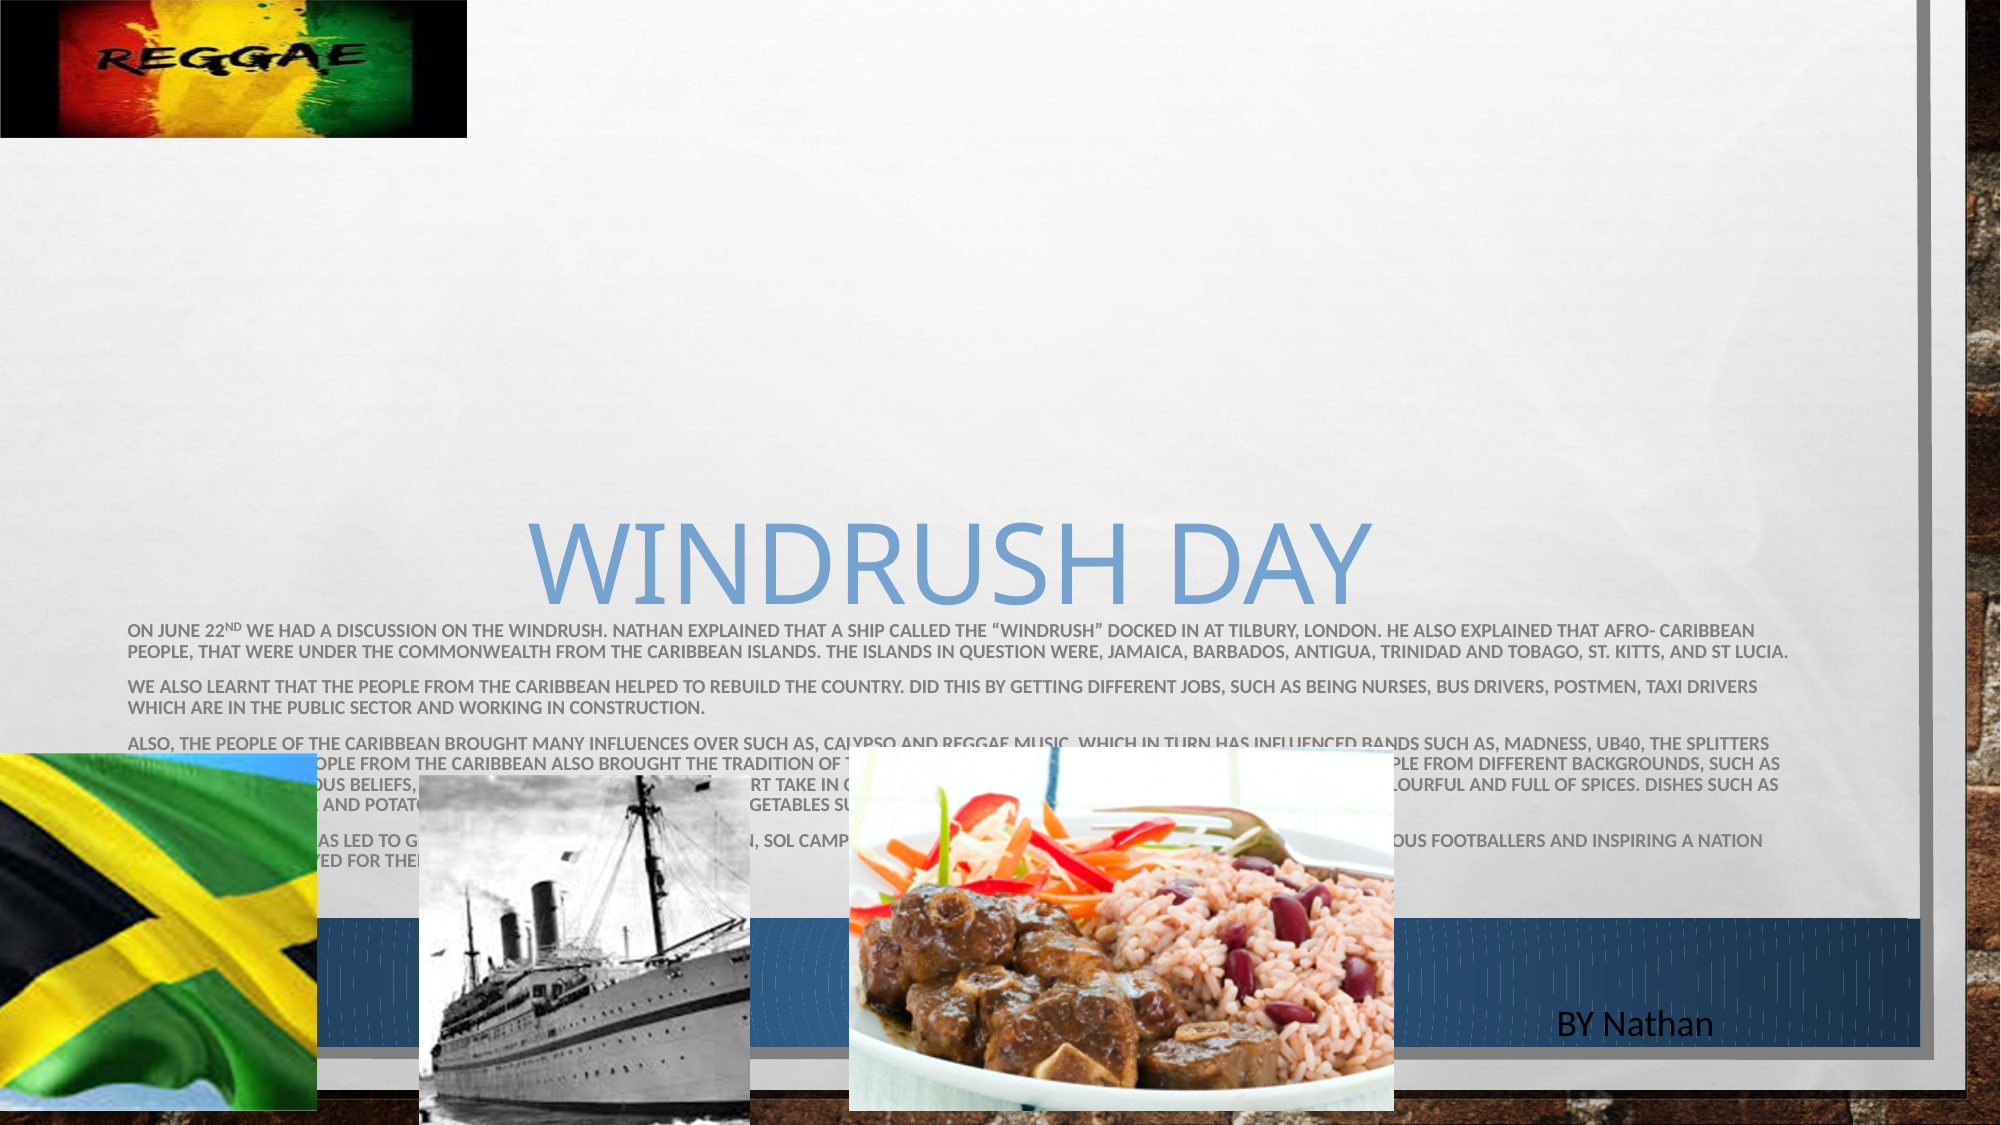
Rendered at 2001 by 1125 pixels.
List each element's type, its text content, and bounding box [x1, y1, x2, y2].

list On June 22nd we had a discussion on the Windrush. Nathan explained that a ship called the “Windrush” docked in at Tilbury, London. He also explained that Afro- Caribbean people, that were under the commonwealth from the Caribbean islands. The islands in question were, Jamaica, Barbados, Antigua, Trinidad and Tobago, St. Kitts, and St Lucia. We also learnt that the people from the Caribbean helped to rebuild the country. Did this by getting different jobs, such as being nurses, bus drivers, postmen, taxi drivers which are in the public sector and working in construction. Also, the people of the Caribbean brought many influences over such as, Calypso and Reggae music, which in turn has influenced bands such as, Madness, UB40, The Splitters and The Specials. People from the Caribbean also brought the tradition of the carnival, which started in Leicester, August 1985. People from different backgrounds, such as race, gender, religious beliefs, disability, or sexual orientation part take in celebrating. Food has been another influence which is colourful and full of spices. Dishes such as Rice and peas, Oxtail and potatoes, Ackee and Saltfish and Root vegetables such as breadfruit, sweet potatoes, and Yams. Furthermore, this has led to great athlete’s such as Viv Anderson, Sol Campbell and Raheem Sterling breaking through to being famous footballers and inspiring a nation when they have played for their clubs and even for England. [70, 220, 1882, 748]
picture [0, 753, 317, 1111]
picture [419, 775, 750, 1125]
title WINdrush day [112, 31, 1818, 194]
text_box BY Nathan [1541, 991, 1732, 1052]
picture [0, 0, 467, 138]
picture [849, 747, 1394, 1111]
